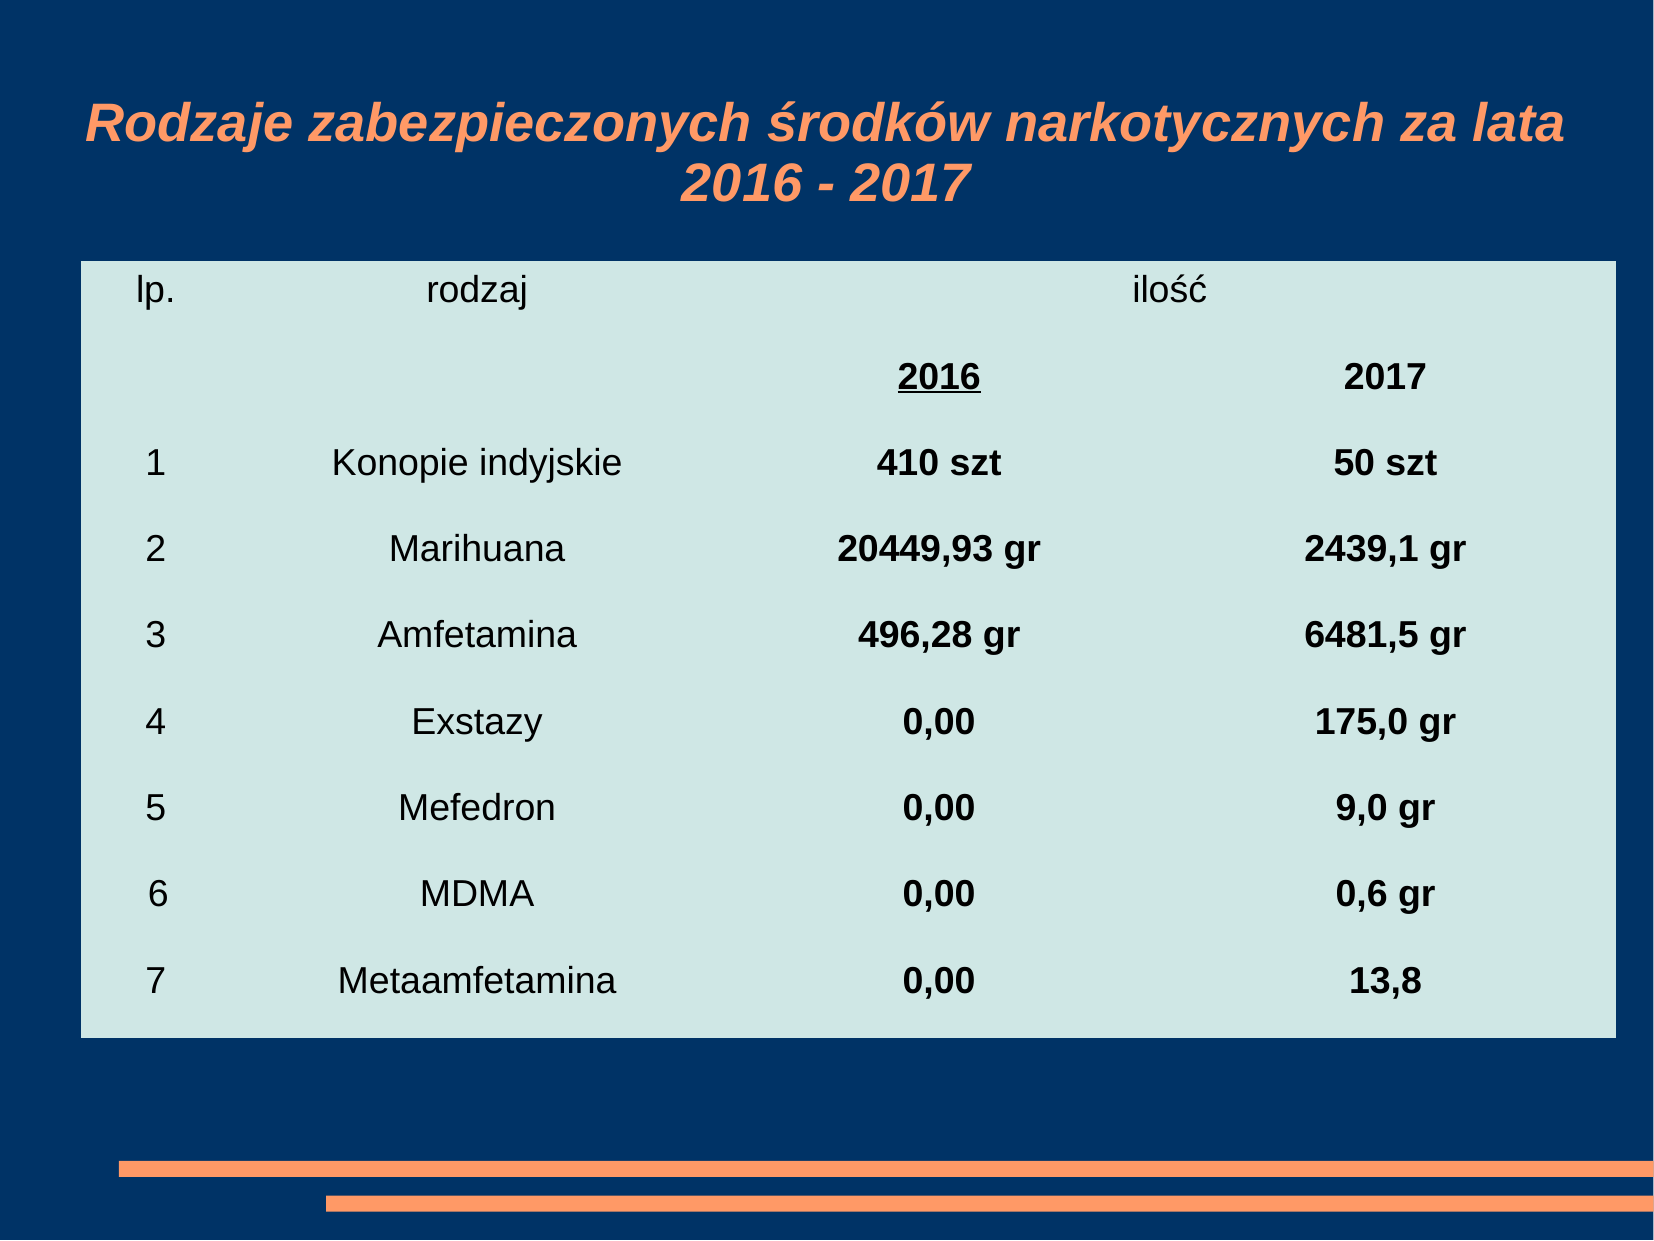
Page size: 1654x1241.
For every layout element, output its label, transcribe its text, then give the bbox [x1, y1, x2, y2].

table_cell 0,6 gr [1155, 866, 1616, 952]
table_cell MDMA [231, 866, 723, 952]
title Rodzaje zabezpieczonych środków narkotycznych za lata 2016 - 2017 [82, 49, 1571, 257]
table_header lp. [81, 261, 231, 348]
table_cell Marihuana [231, 520, 723, 607]
table_cell 1 [81, 434, 231, 520]
table_cell Mefedron [231, 779, 723, 866]
table_cell 0,00 [723, 866, 1155, 952]
table_cell 6481,5 gr [1155, 607, 1616, 693]
table_cell 0,00 [723, 779, 1155, 866]
table_cell 0,00 [723, 952, 1155, 1038]
table_cell Amfetamina [231, 607, 723, 693]
table_cell Exstazy [231, 693, 723, 779]
table_cell 20449,93 gr [723, 520, 1155, 607]
table_cell 2439,1 gr [1155, 520, 1616, 607]
table_cell 3 [81, 607, 231, 693]
table_cell 4 [81, 693, 231, 779]
table_cell 496,28 gr [723, 607, 1155, 693]
table_cell 7 [81, 952, 231, 1038]
table_cell 175,0 gr [1155, 693, 1616, 779]
table_cell 6 [81, 866, 231, 952]
table_cell 2016 [723, 348, 1155, 434]
table_cell 5 [81, 779, 231, 866]
table_cell 410 szt [723, 434, 1155, 520]
table_cell 13,8 [1155, 952, 1616, 1038]
table_cell [81, 348, 231, 434]
table_header rodzaj [231, 261, 723, 348]
table_cell [231, 348, 723, 434]
table_cell 2 [81, 520, 231, 607]
table_header ilość [723, 261, 1616, 348]
table_cell Metaamfetamina [231, 952, 723, 1038]
table_cell 9,0 gr [1155, 779, 1616, 866]
table_cell 0,00 [723, 693, 1155, 779]
table_cell Konopie indyjskie [231, 434, 723, 520]
table_cell 2017 [1155, 348, 1616, 434]
table_cell 50 szt [1155, 434, 1616, 520]
